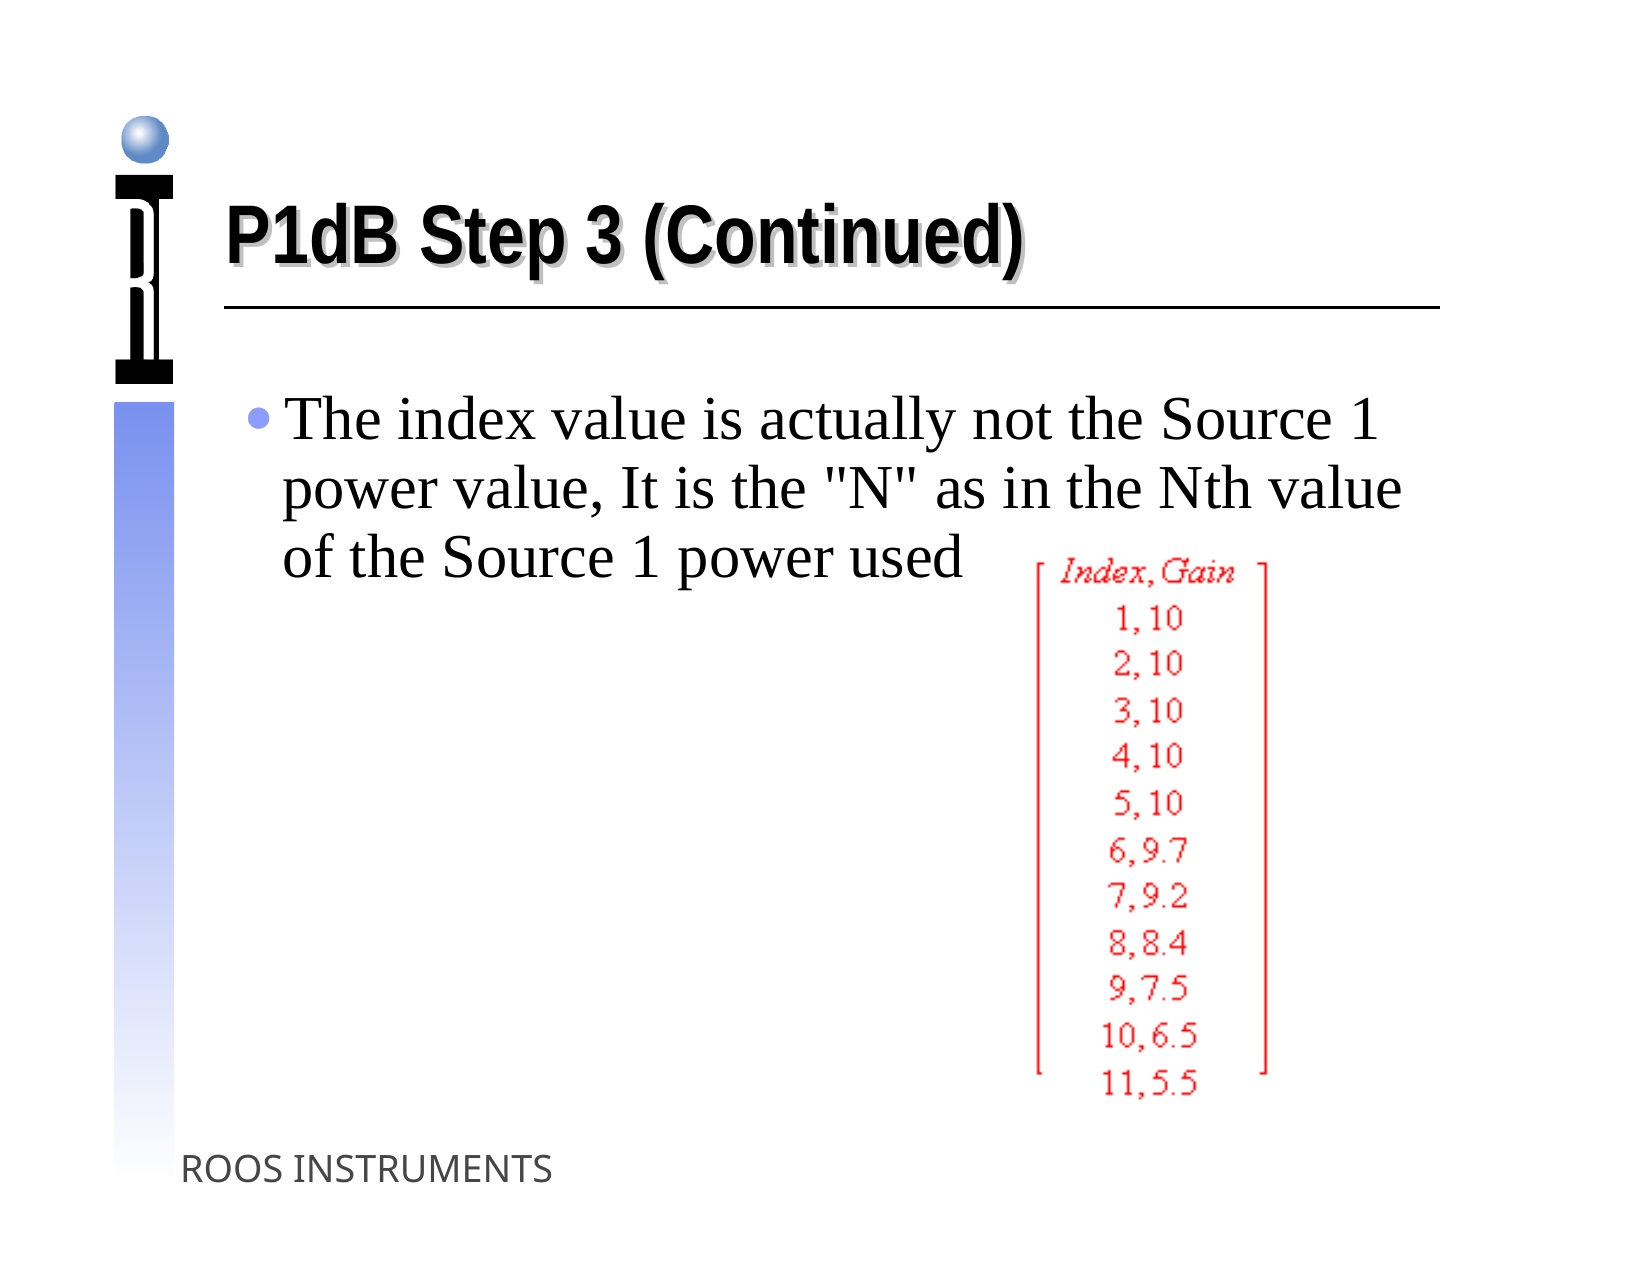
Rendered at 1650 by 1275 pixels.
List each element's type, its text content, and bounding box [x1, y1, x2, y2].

text_box The index value is actually not the Source 1 power value, It is the "N" as in the Nth value of the Source 1 power used [232, 383, 1456, 594]
picture [1033, 546, 1277, 1109]
text_box P1dB Step 3 (Continued) [225, 99, 1447, 284]
